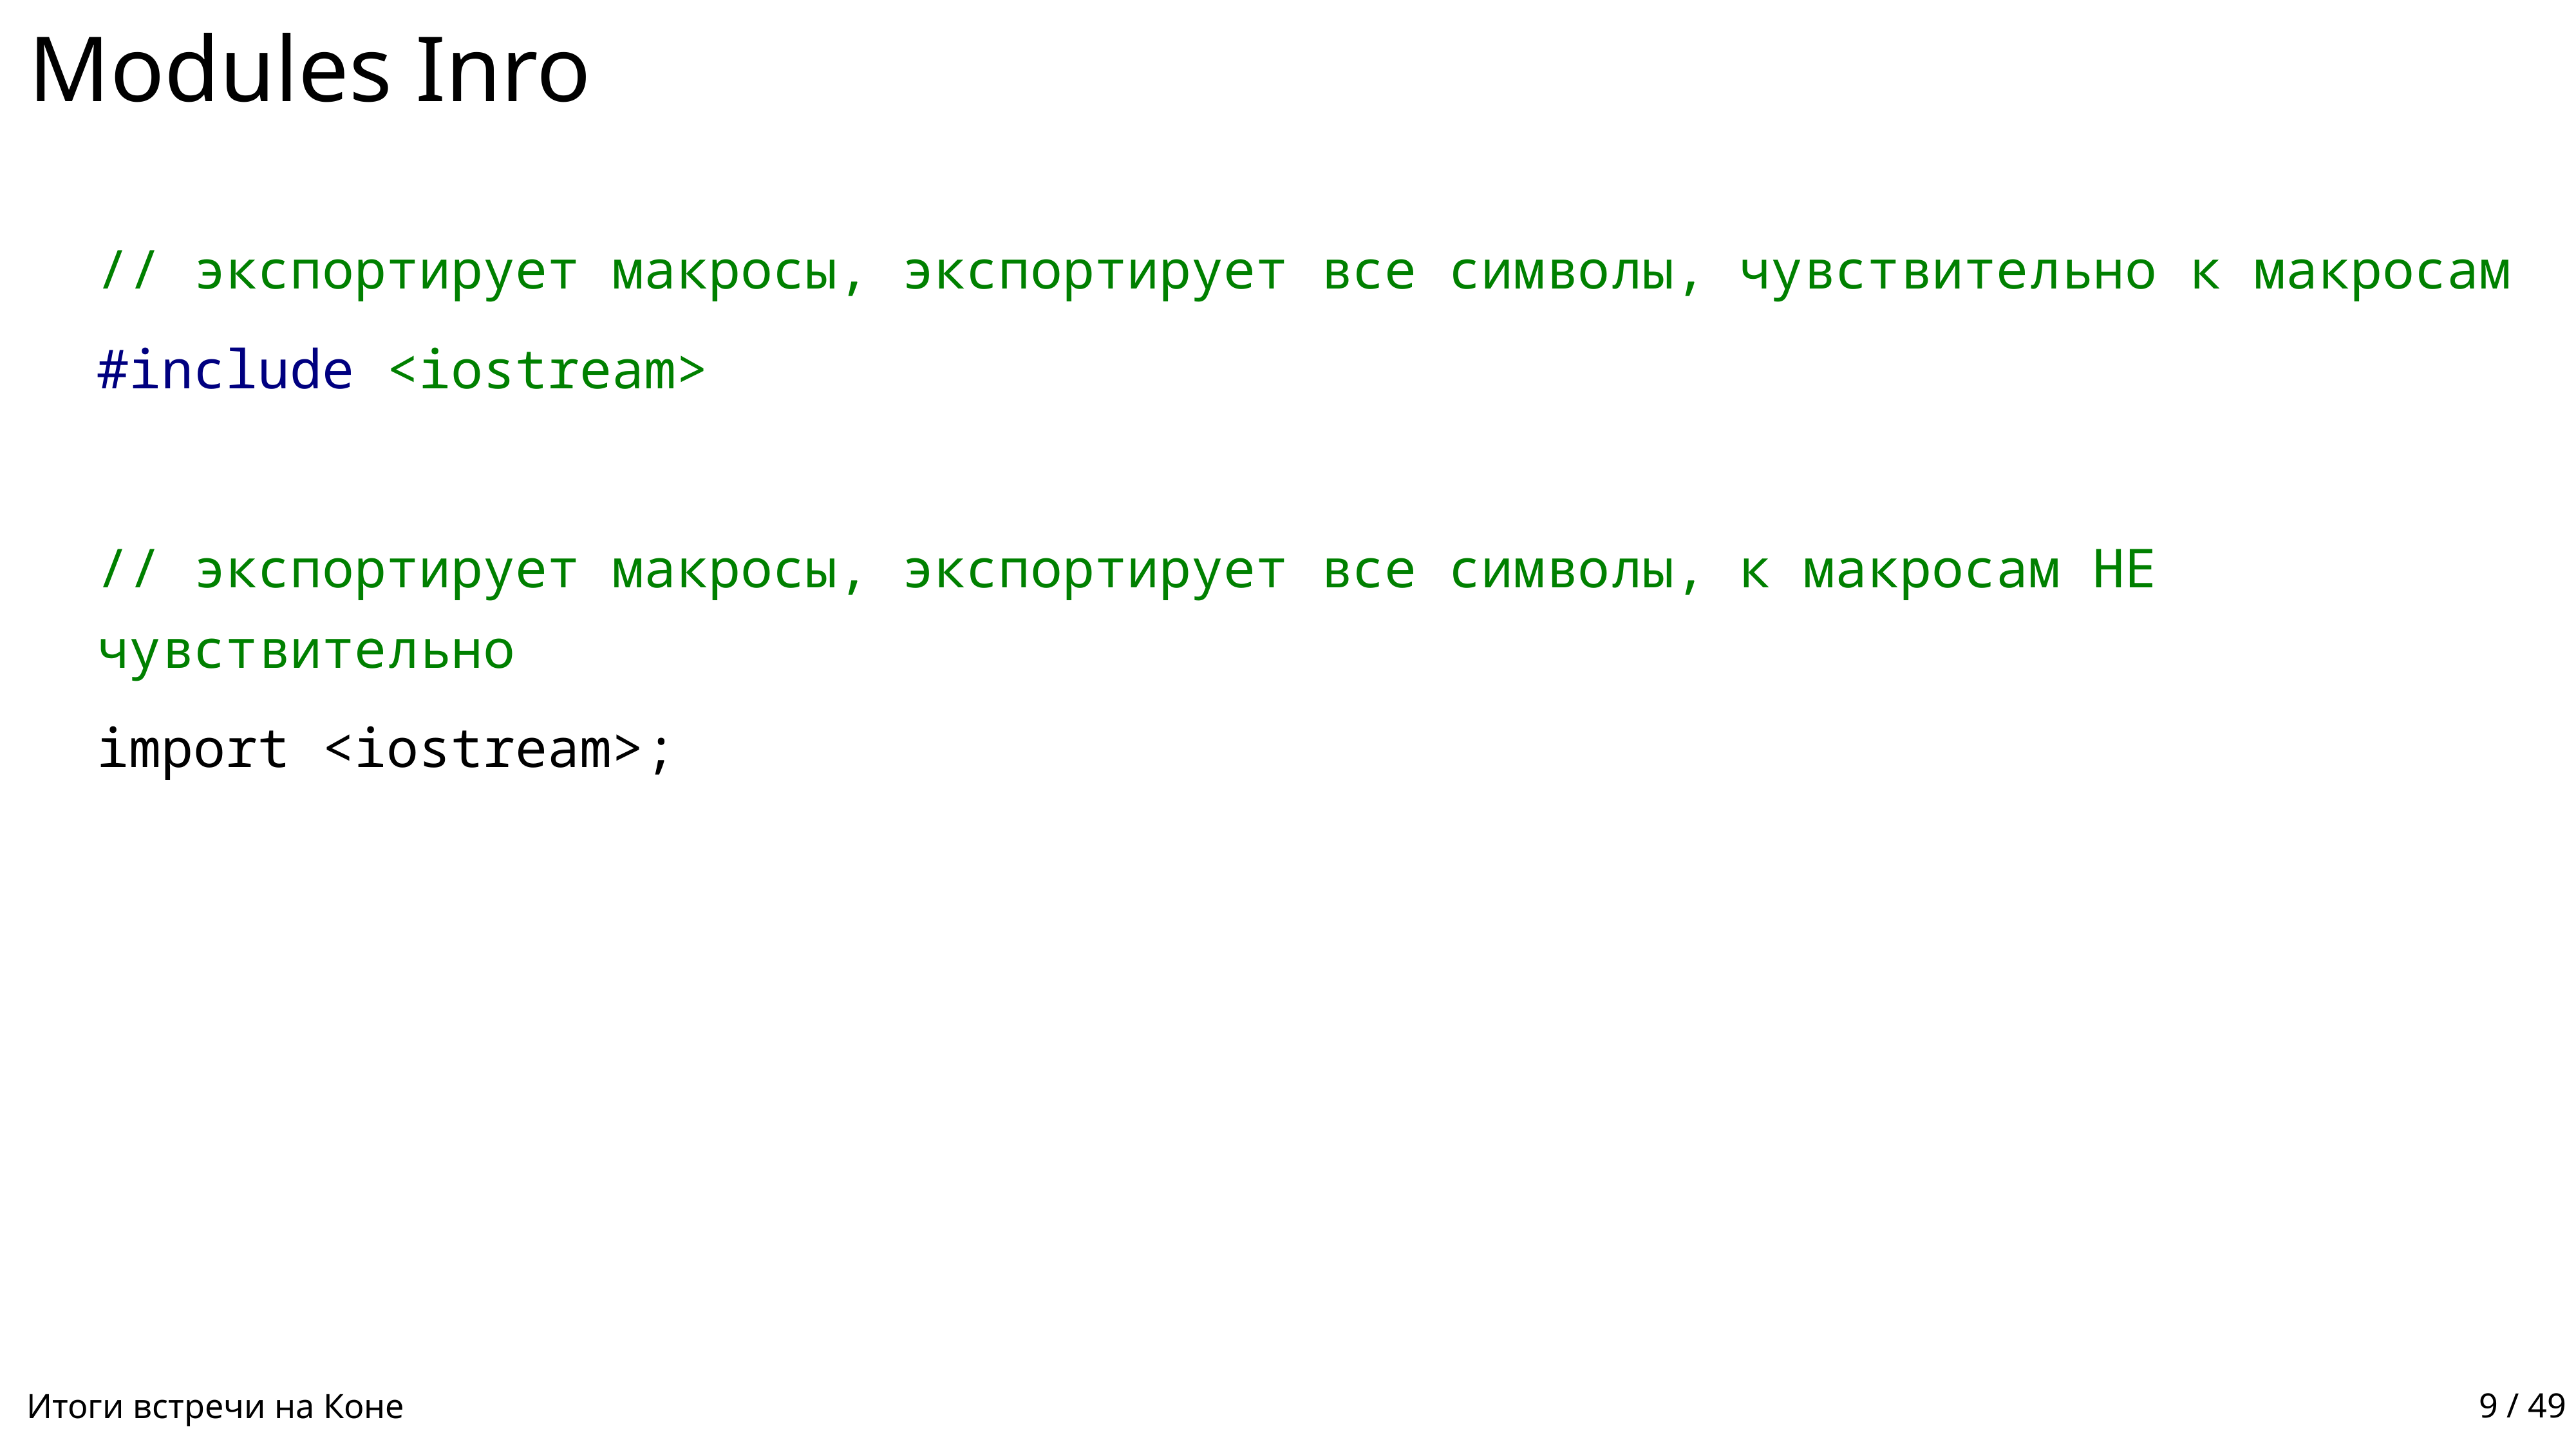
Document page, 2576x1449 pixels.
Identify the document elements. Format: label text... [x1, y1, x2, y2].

list // экспортирует макросы, экспортирует все символы, чувствительно к макросам #include <iostream> // экспортирует макросы, экспортирует все символы, к макросам НЕ чувствительно import <iostream>; [87, 214, 2550, 1382]
title Modules Inro [19, 19, 2550, 155]
list <number> / 49 [1479, 1376, 2576, 1431]
list Итоги встречи на Коне [17, 1376, 1114, 1431]
